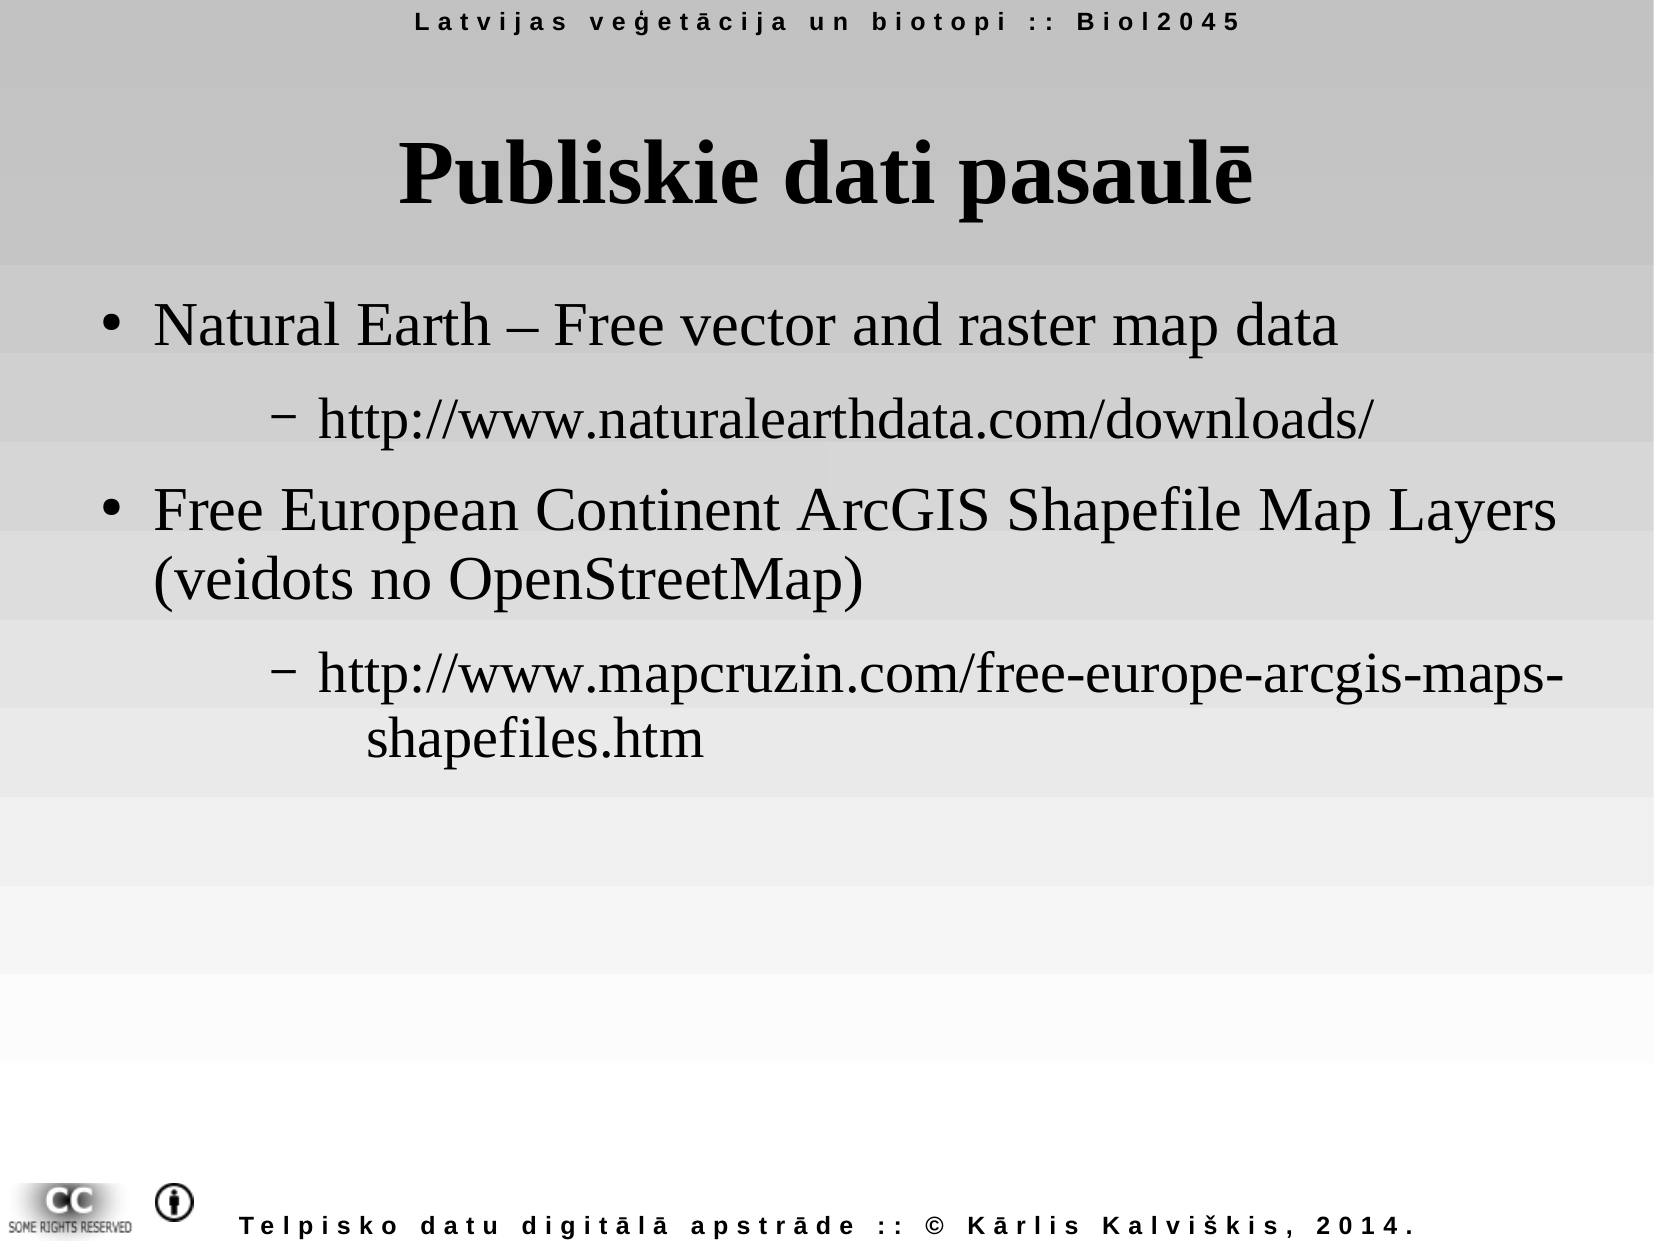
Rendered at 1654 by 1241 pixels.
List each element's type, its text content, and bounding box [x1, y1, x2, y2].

list Natural Earth – Free vector and raster map data http://www.naturalearthdata.com/downloads/ Free European Continent ArcGIS Shapefile Map Layers (veidots no OpenStreetMap) http://www.mapcruzin.com/free-europe-arcgis-maps-shapefiles.htm [82, 289, 1571, 1098]
title Publiskie dati pasaulē [29, 56, 1625, 289]
picture [0, 0, 1654, 1241]
